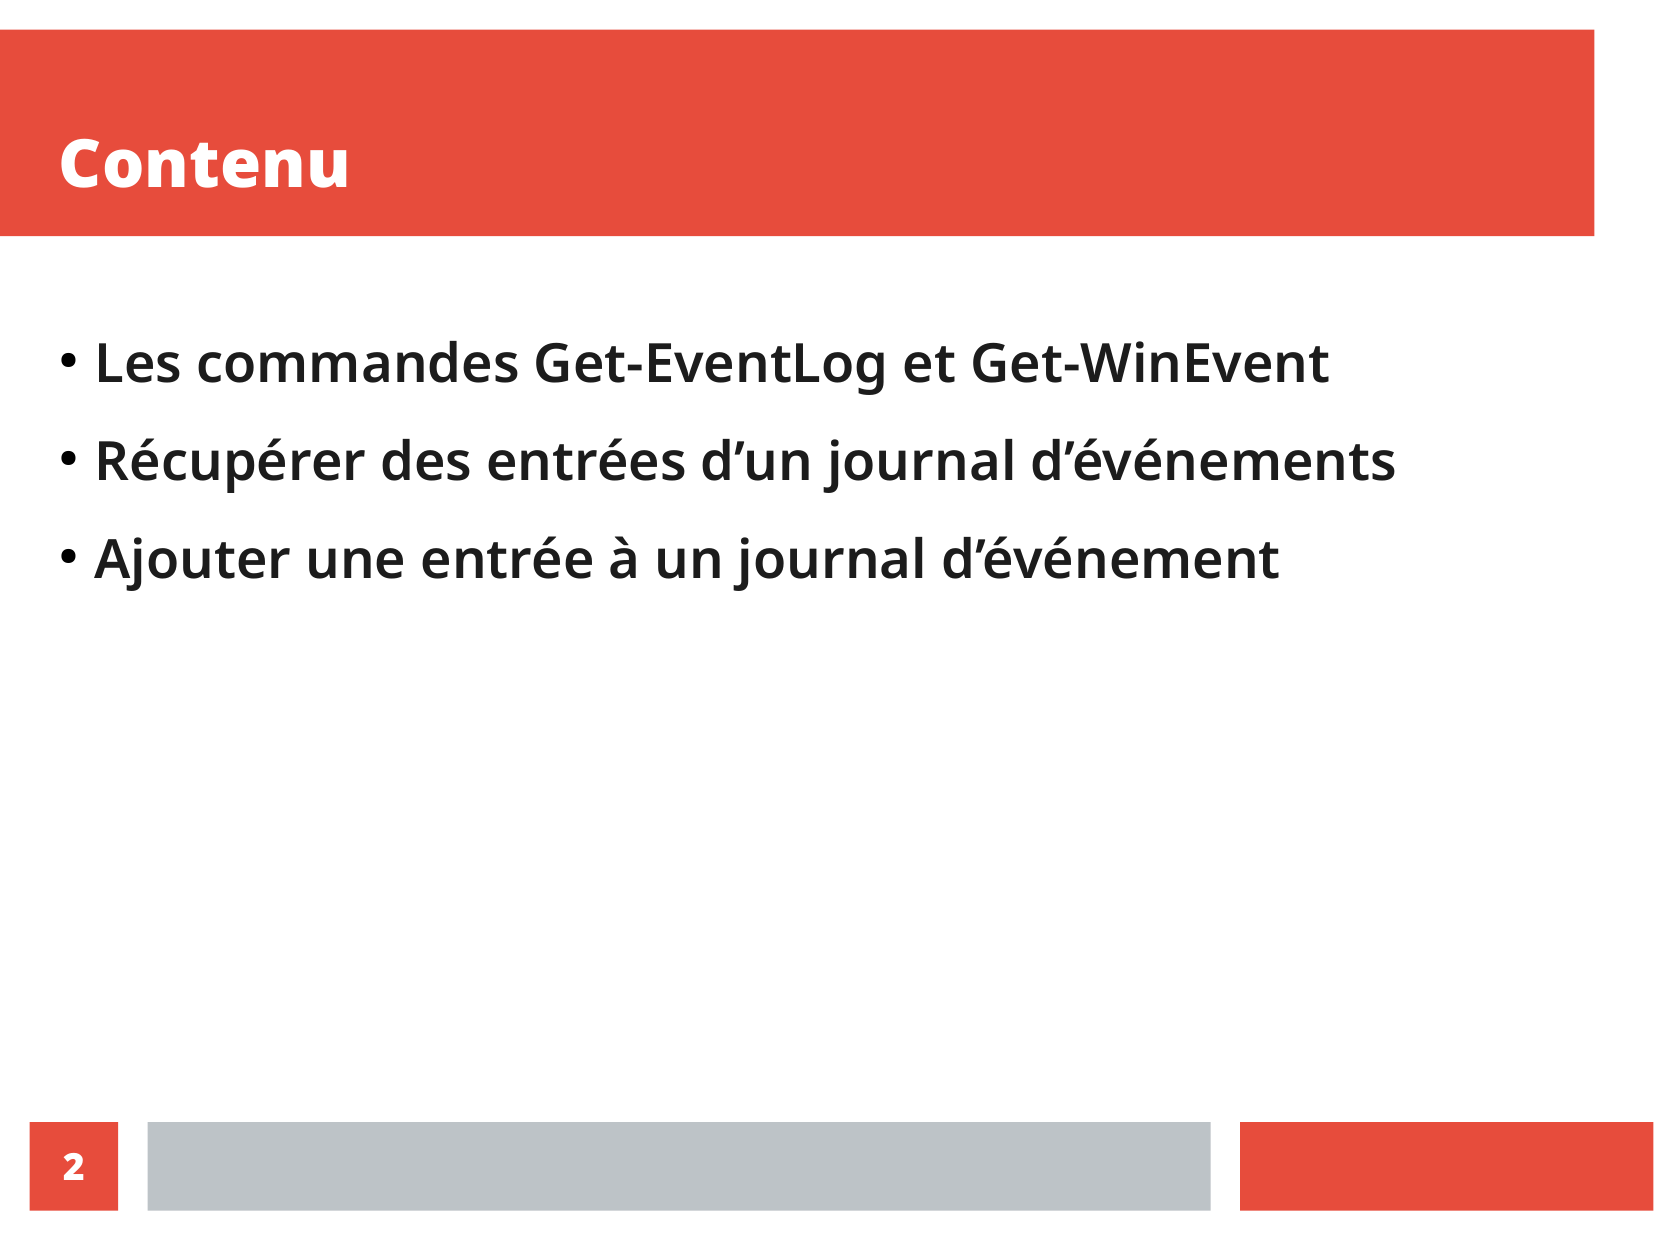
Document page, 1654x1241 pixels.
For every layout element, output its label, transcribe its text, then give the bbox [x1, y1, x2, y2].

list Les commandes Get-EventLog et Get-WinEvent Récupérer des entrées d’un journal d’événements Ajouter une entrée à un journal d’événement [59, 324, 1565, 1093]
title Contenu [59, 59, 1595, 207]
